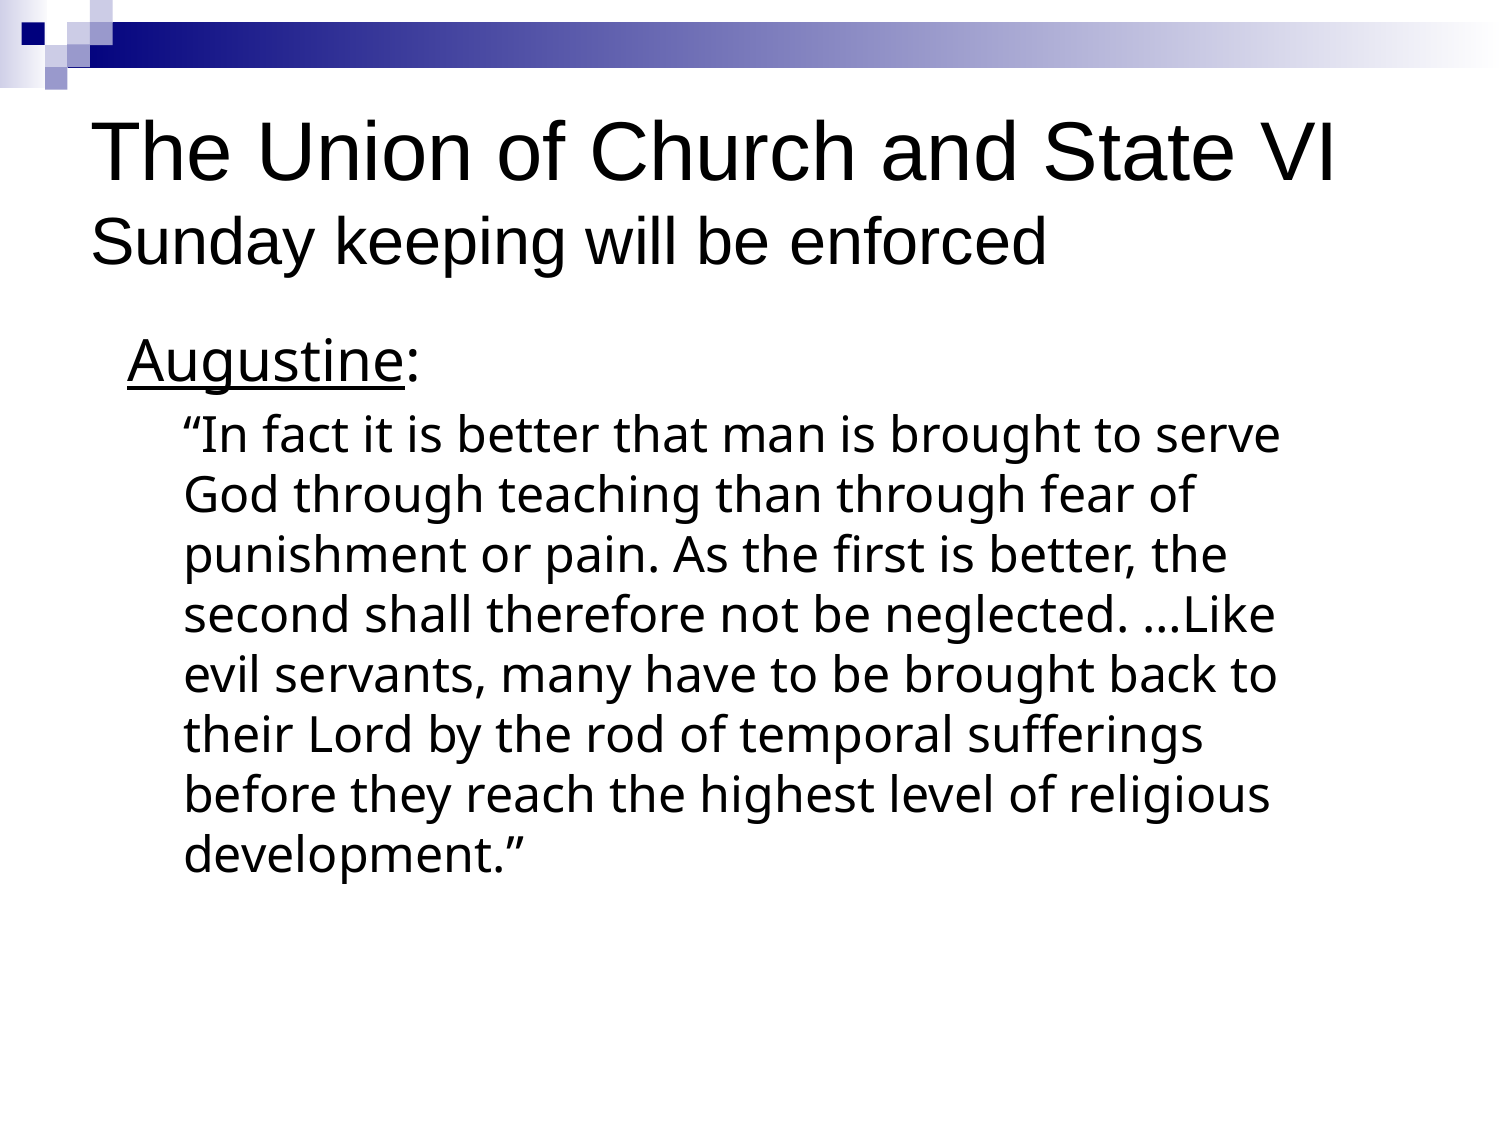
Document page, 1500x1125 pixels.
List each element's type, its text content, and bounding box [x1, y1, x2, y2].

list Augustine: “In fact it is better that man is brought to serve God through teaching than through fear of punishment or pain. As the first is better, the second shall therefore not be neglected. …Like evil servants, many have to be brought back to their Lord by the rod of temporal sufferings before they reach the highest level of religious development.” [112, 315, 1353, 1059]
title The Union of Church and State VI Sunday keeping will be enforced [75, 75, 1425, 300]
